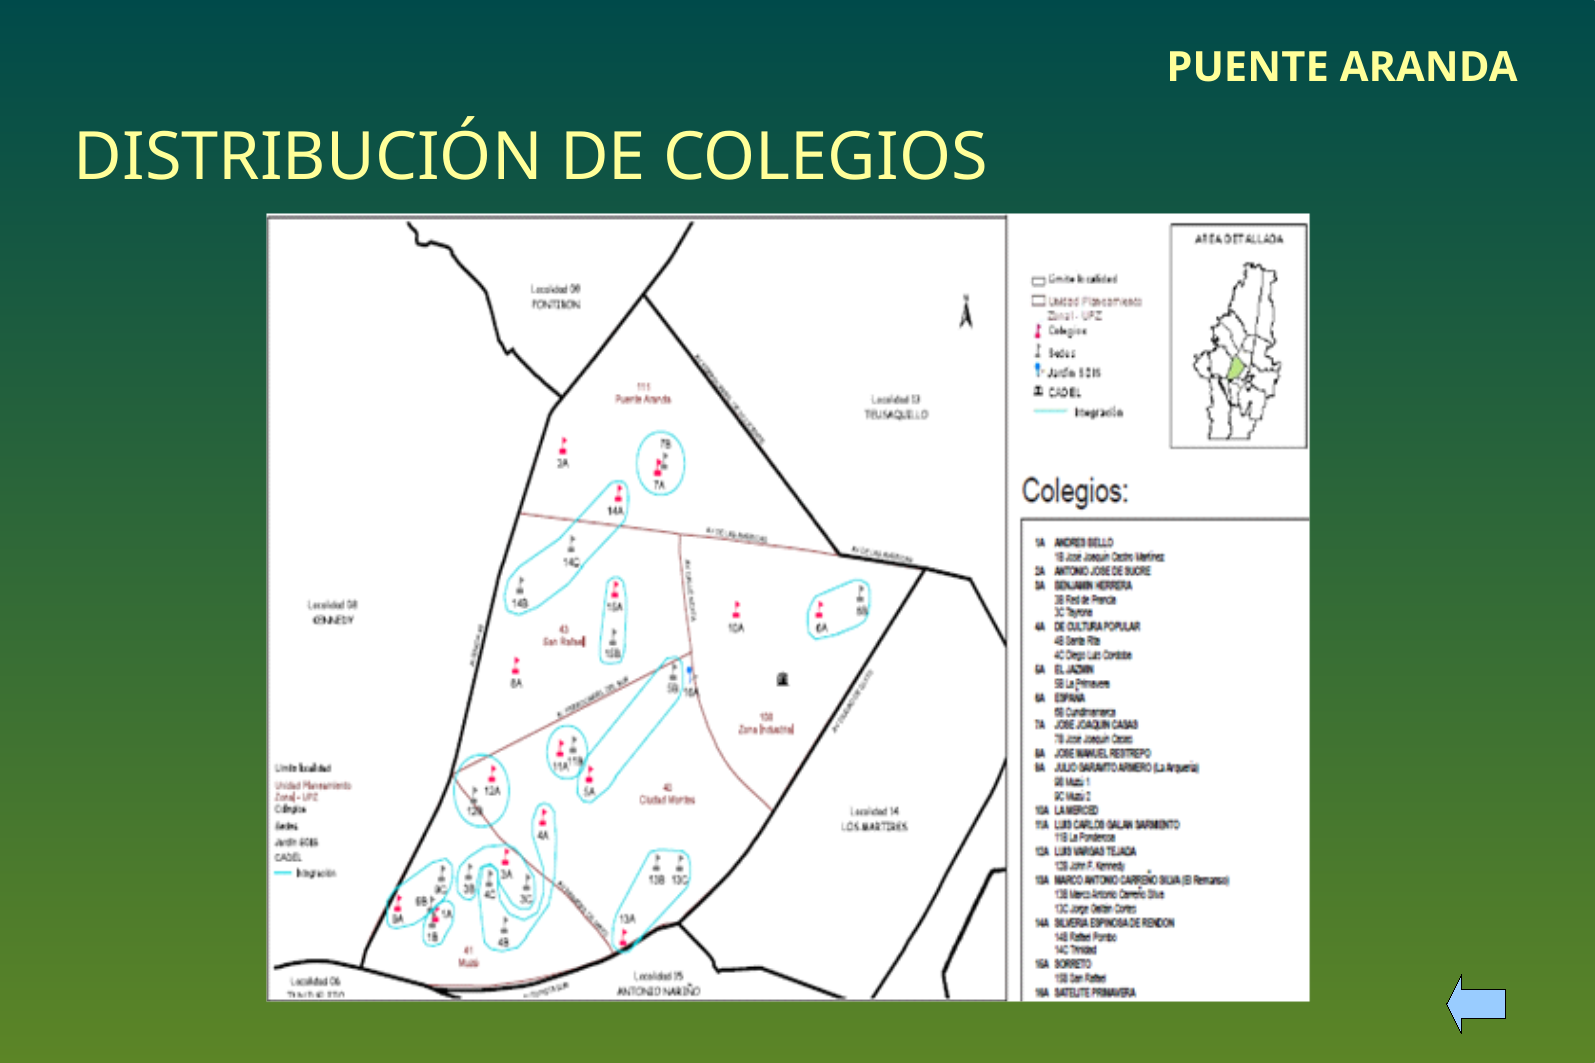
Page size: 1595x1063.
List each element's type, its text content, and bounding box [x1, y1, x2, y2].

picture [265, 212, 1312, 1004]
text_box [0, 0, 1595, 1063]
text_box PUENTE ARANDA [1151, 29, 1565, 91]
text_box DISTRIBUCIÓN DE COLEGIOS [59, 101, 1418, 958]
